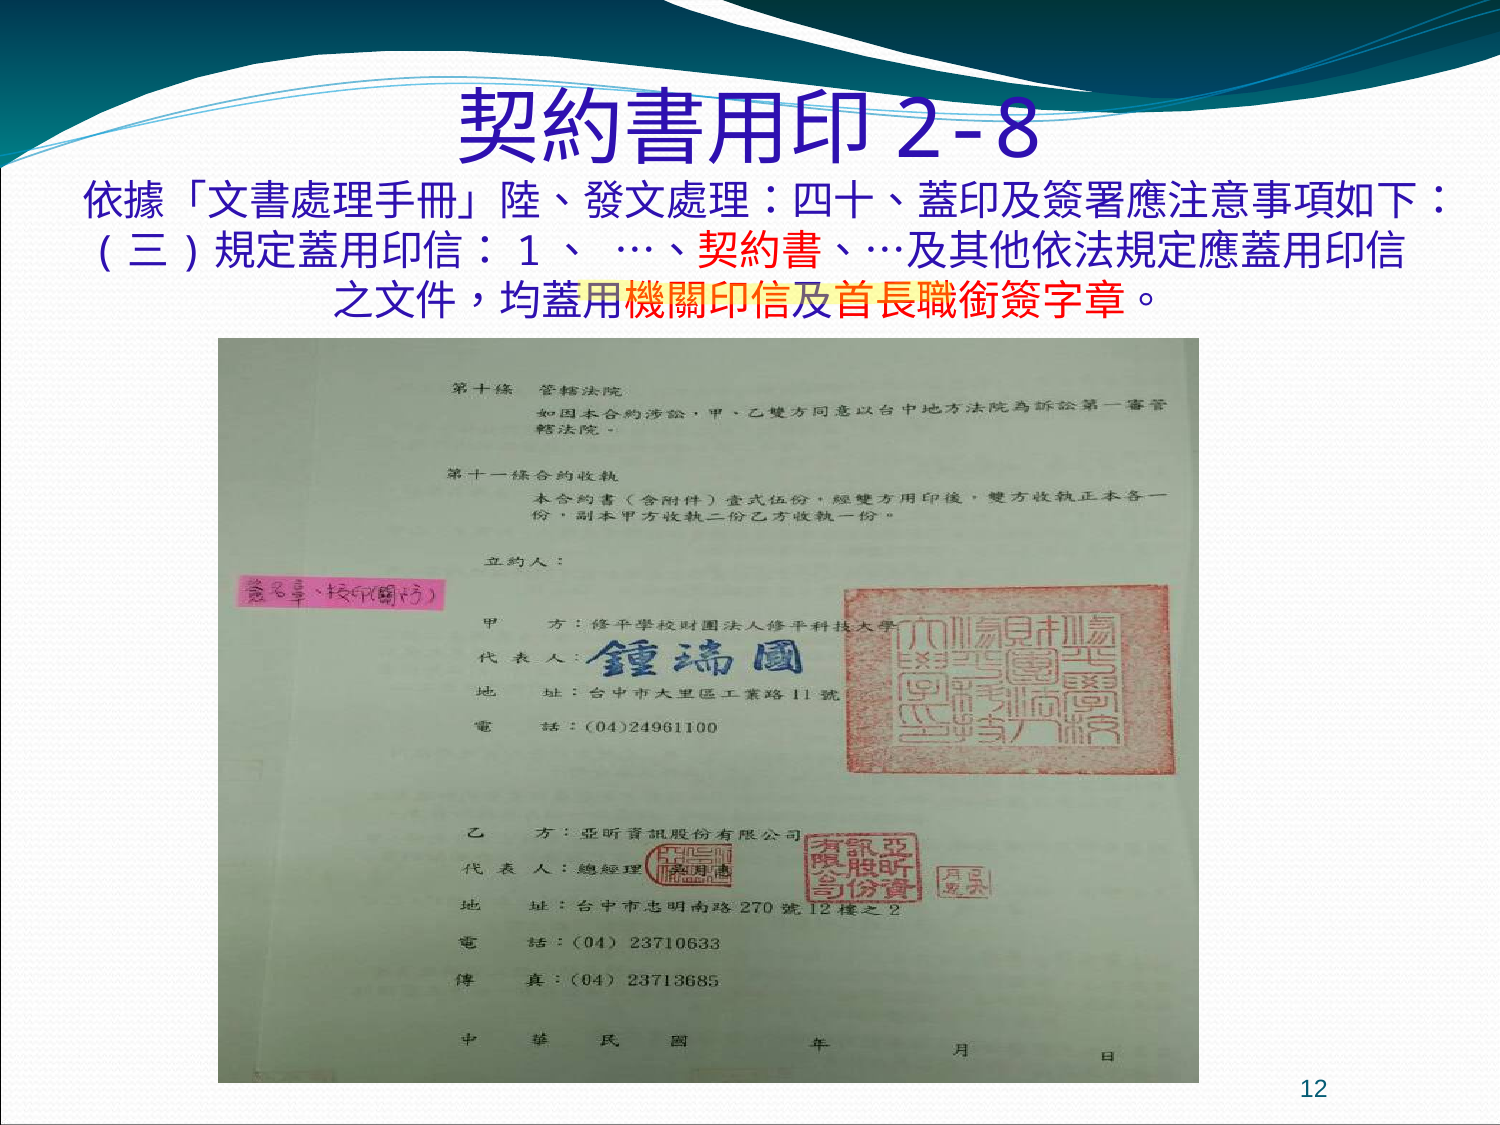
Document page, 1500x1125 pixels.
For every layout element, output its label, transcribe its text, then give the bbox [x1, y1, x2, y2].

title 一、公文系統架構 二、公文格式與用語 三、實務練習與參考 四、參考資料 [577, 279, 952, 305]
picture [218, 338, 1199, 1083]
title 契約書用印2-8 依據「文書處理手冊」陸、發文處理：四十、蓋印及簽署應注意事項如下：(三)規定蓋用印信：1、 …、契約書、…及其他依法規定應蓋用印信之文件，均蓋用機關印信及首長職銜簽字章。 [75, 66, 1426, 315]
text_box 12 [1299, 1042, 1426, 1103]
